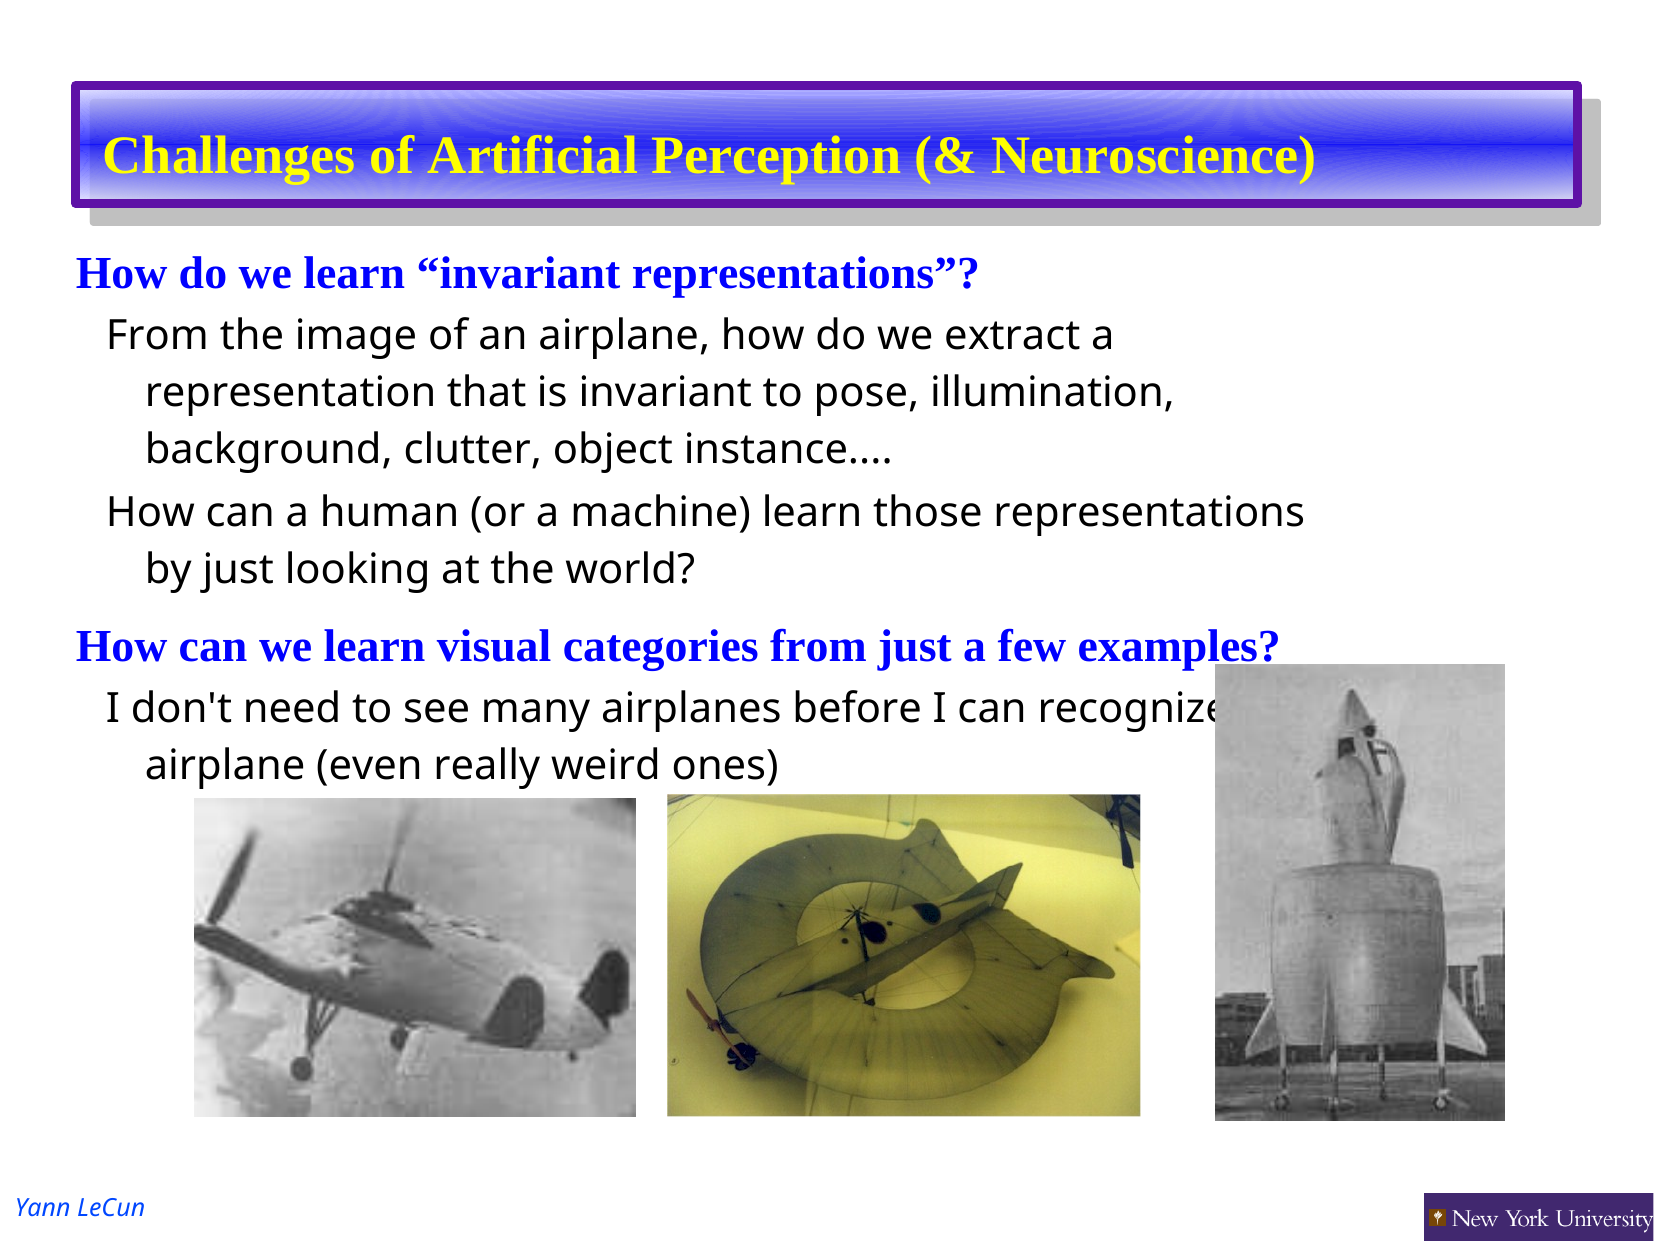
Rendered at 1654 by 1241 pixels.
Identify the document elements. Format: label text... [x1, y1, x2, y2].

title Challenges of Artificial Perception (& Neuroscience) [75, 85, 1578, 204]
picture [1215, 664, 1505, 1121]
picture [1424, 1193, 1654, 1241]
picture [194, 798, 636, 1117]
list How do we learn “invariant representations”? From the image of an airplane, how do we extract a representation that is invariant to pose, illumination, background, clutter, object instance.... How can a human (or a machine) learn those representations by just looking at the world? How can we learn visual categories from just a few examples? I don't need to see many airplanes before I can recognize every airplane (even really weird ones) [75, 247, 1349, 1145]
picture [667, 794, 1141, 1117]
